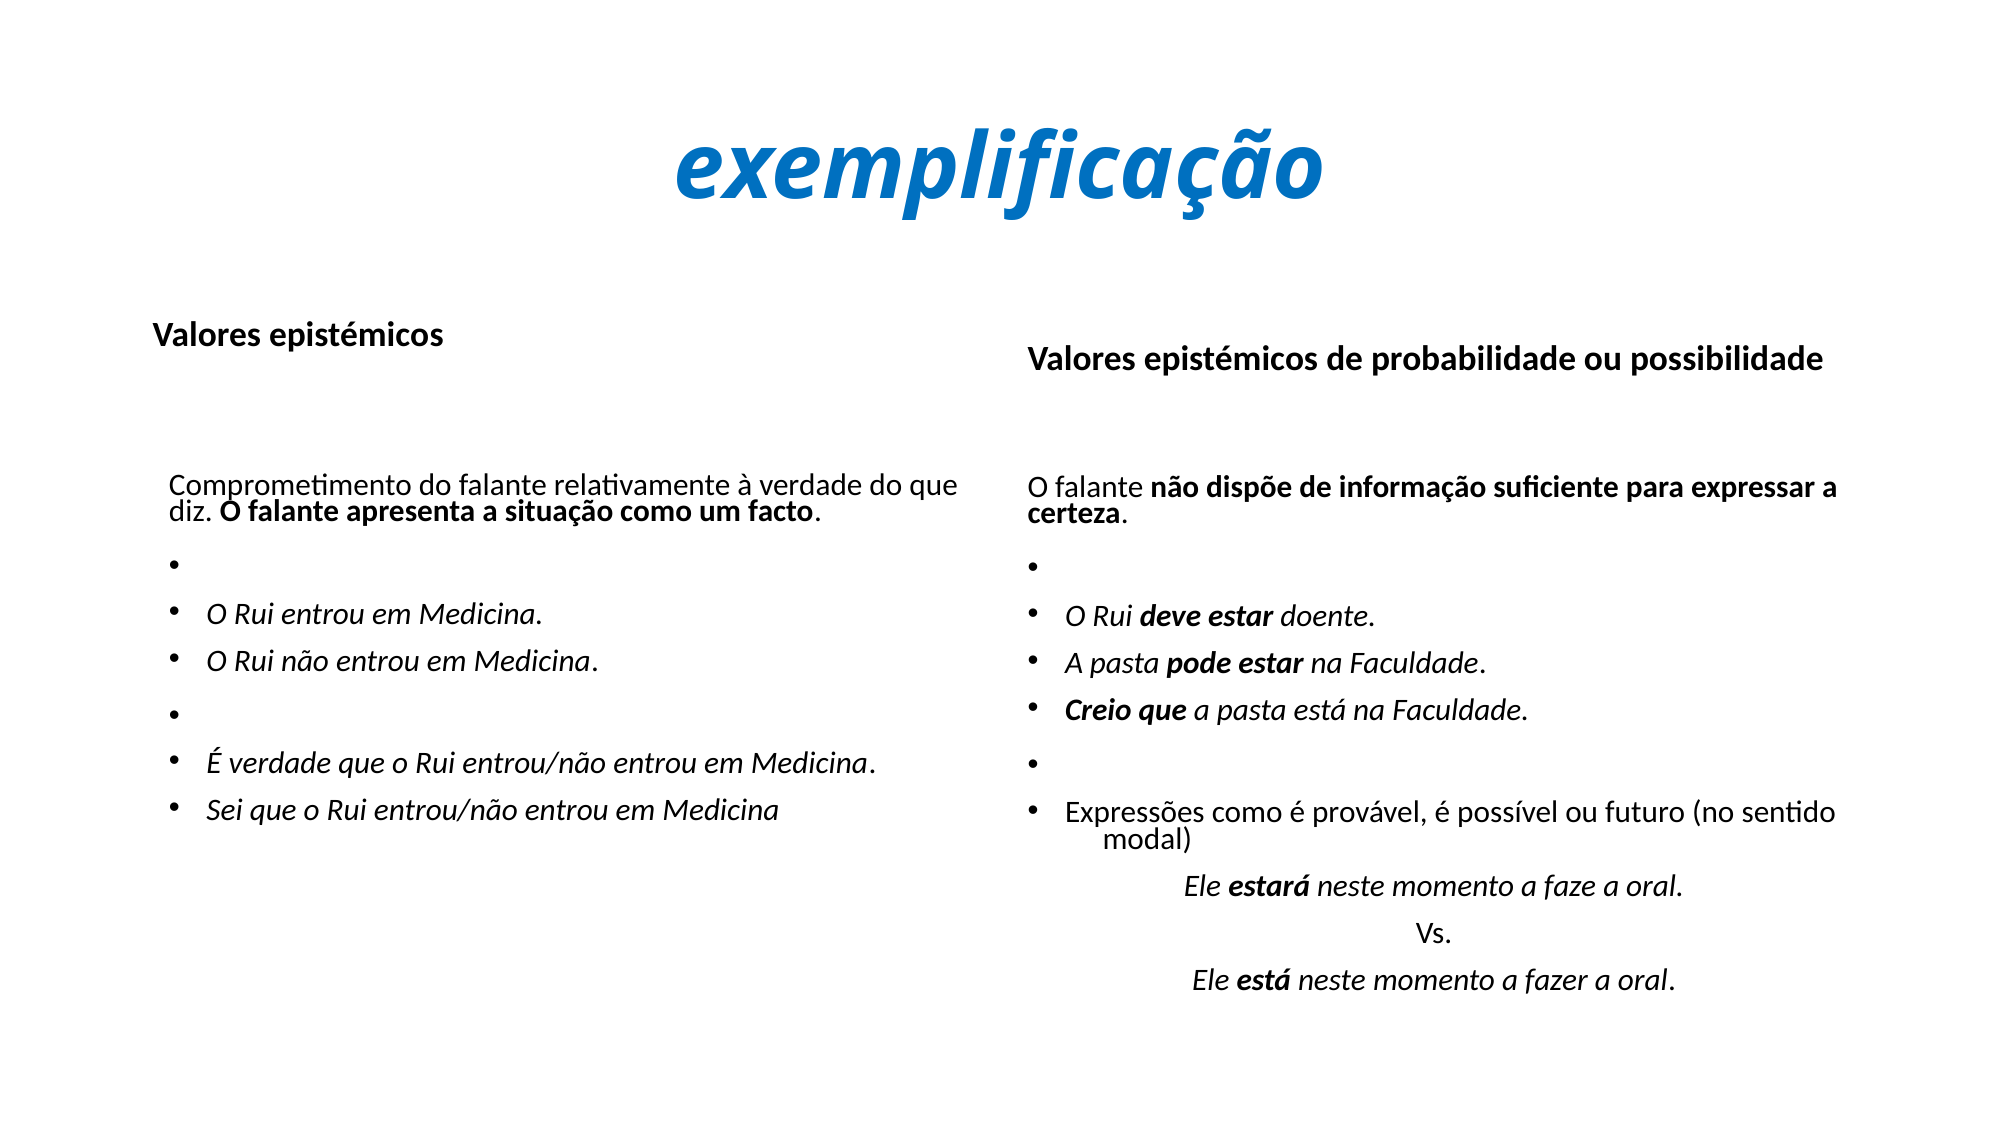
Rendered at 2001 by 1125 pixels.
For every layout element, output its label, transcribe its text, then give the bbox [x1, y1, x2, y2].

list Comprometimento do falante relativamente à verdade do que diz. O falante apresenta a situação como um facto. O Rui entrou em Medicina. O Rui não entrou em Medicina. É verdade que o Rui entrou/não entrou em Medicina. Sei que o Rui entrou/não entrou em Medicina [153, 408, 1000, 1014]
title exemplificação [137, 59, 1863, 278]
list Valores epistémicos de probabilidade ou possibilidade [1012, 275, 1863, 410]
list O falante não dispõe de informação suficiente para expressar a certeza. O Rui deve estar doente. A pasta pode estar na Faculdade. Creio que a pasta está na Faculdade. Expressões como é provável, é possível ou futuro (no sentido modal) Ele estará neste momento a faze a oral. Vs. Ele está neste momento a fazer a oral. [1012, 410, 1863, 1016]
list Valores epistémicos [137, 275, 984, 411]
